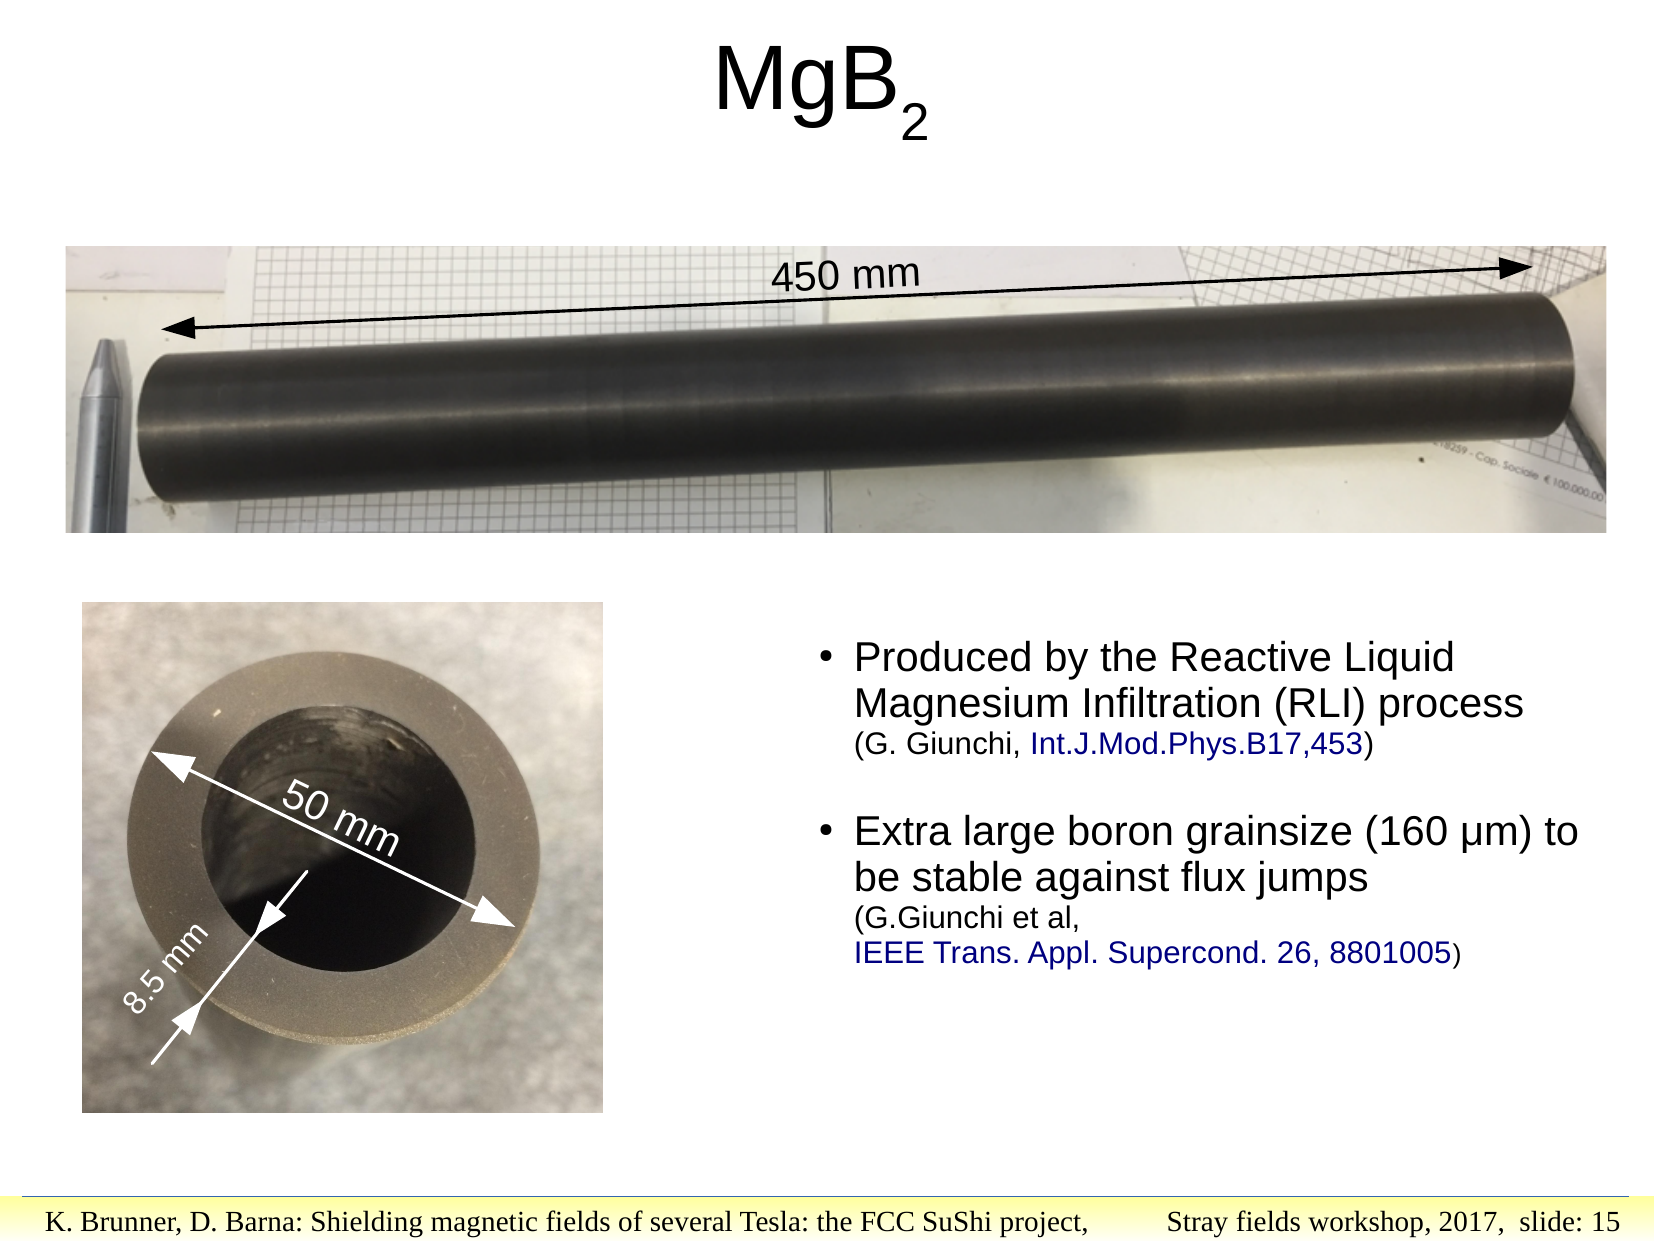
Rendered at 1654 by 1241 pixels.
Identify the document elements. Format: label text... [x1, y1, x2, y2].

title MgB2 [77, 26, 1566, 152]
picture [82, 602, 603, 1113]
text_box 8.5 mm [99, 842, 296, 1054]
text_box Produced by the Reactive Liquid Magnesium Infiltration (RLI) process (G. Giunchi, Int.J.Mod.Phys.B17,453) Extra large boron grainsize (160 μm) to be stable against flux jumps (G.Giunchi et al,IEEE Trans. Appl. Supercond. 26, 8801005) [803, 625, 1607, 1153]
picture [65, 246, 1607, 533]
